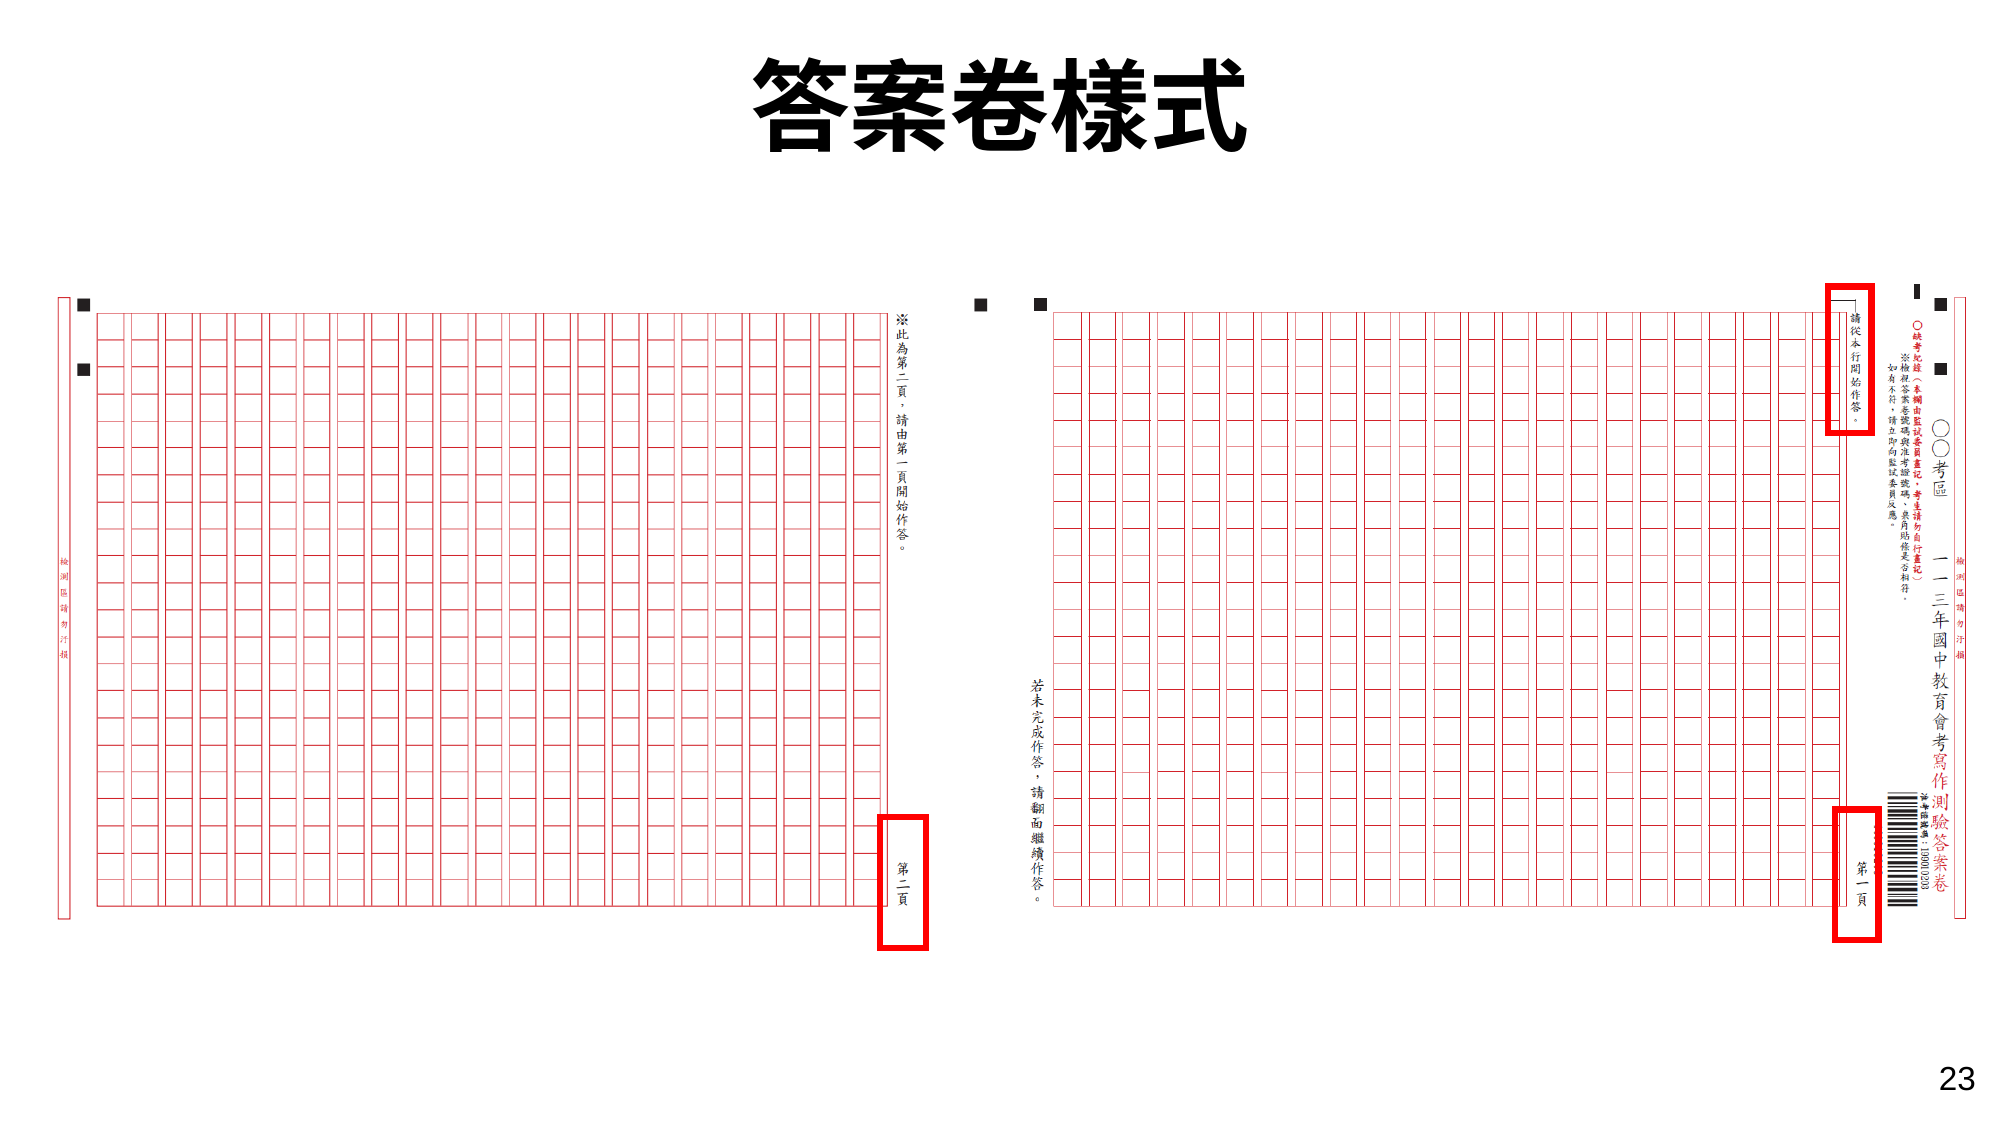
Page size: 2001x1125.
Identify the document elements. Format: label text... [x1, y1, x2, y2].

title 答案卷樣式 [137, 2, 1863, 220]
picture [41, 264, 1979, 957]
text_box 23 [1923, 1047, 2000, 1108]
